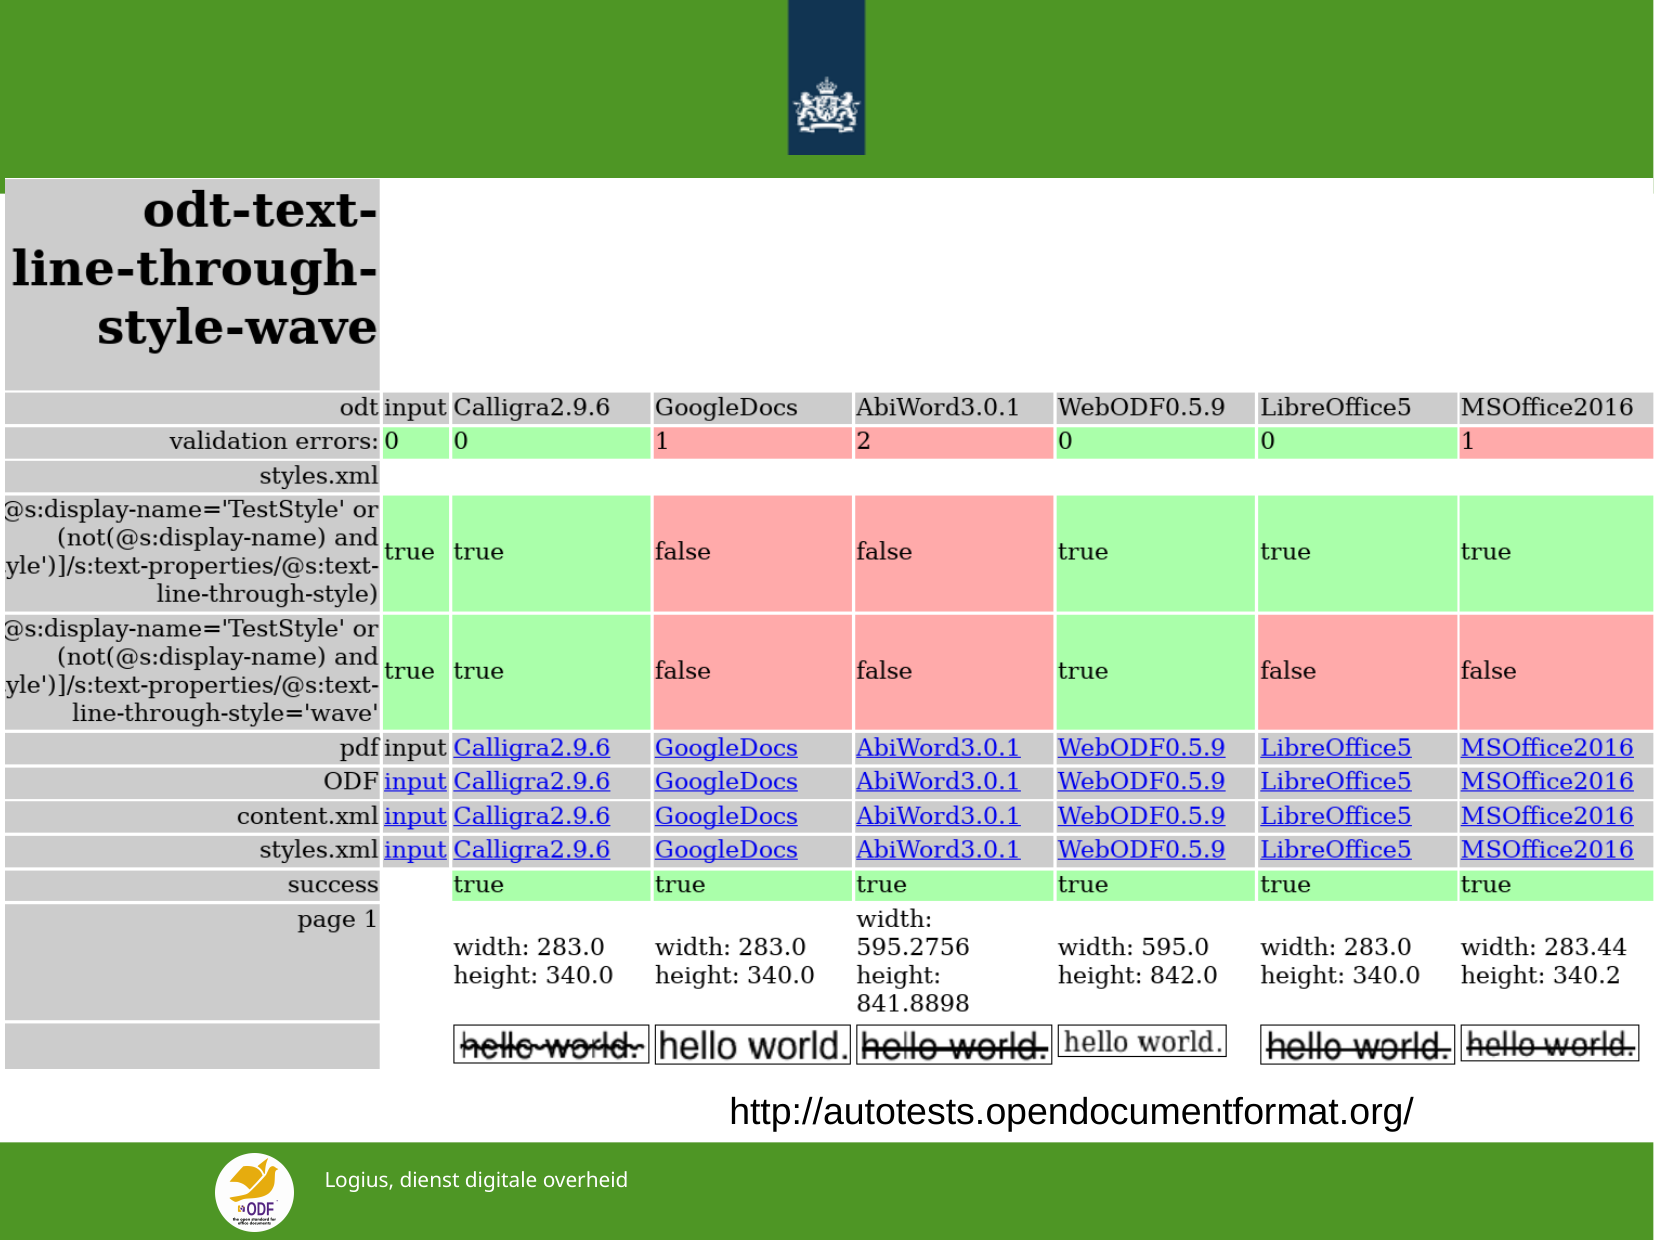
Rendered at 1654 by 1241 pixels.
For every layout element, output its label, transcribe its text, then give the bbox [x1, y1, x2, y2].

picture [0, 0, 1654, 155]
picture [215, 1153, 294, 1232]
text_box http://autotests.opendocumentformat.org/ [714, 1082, 1430, 1140]
picture [5, 178, 1654, 1069]
